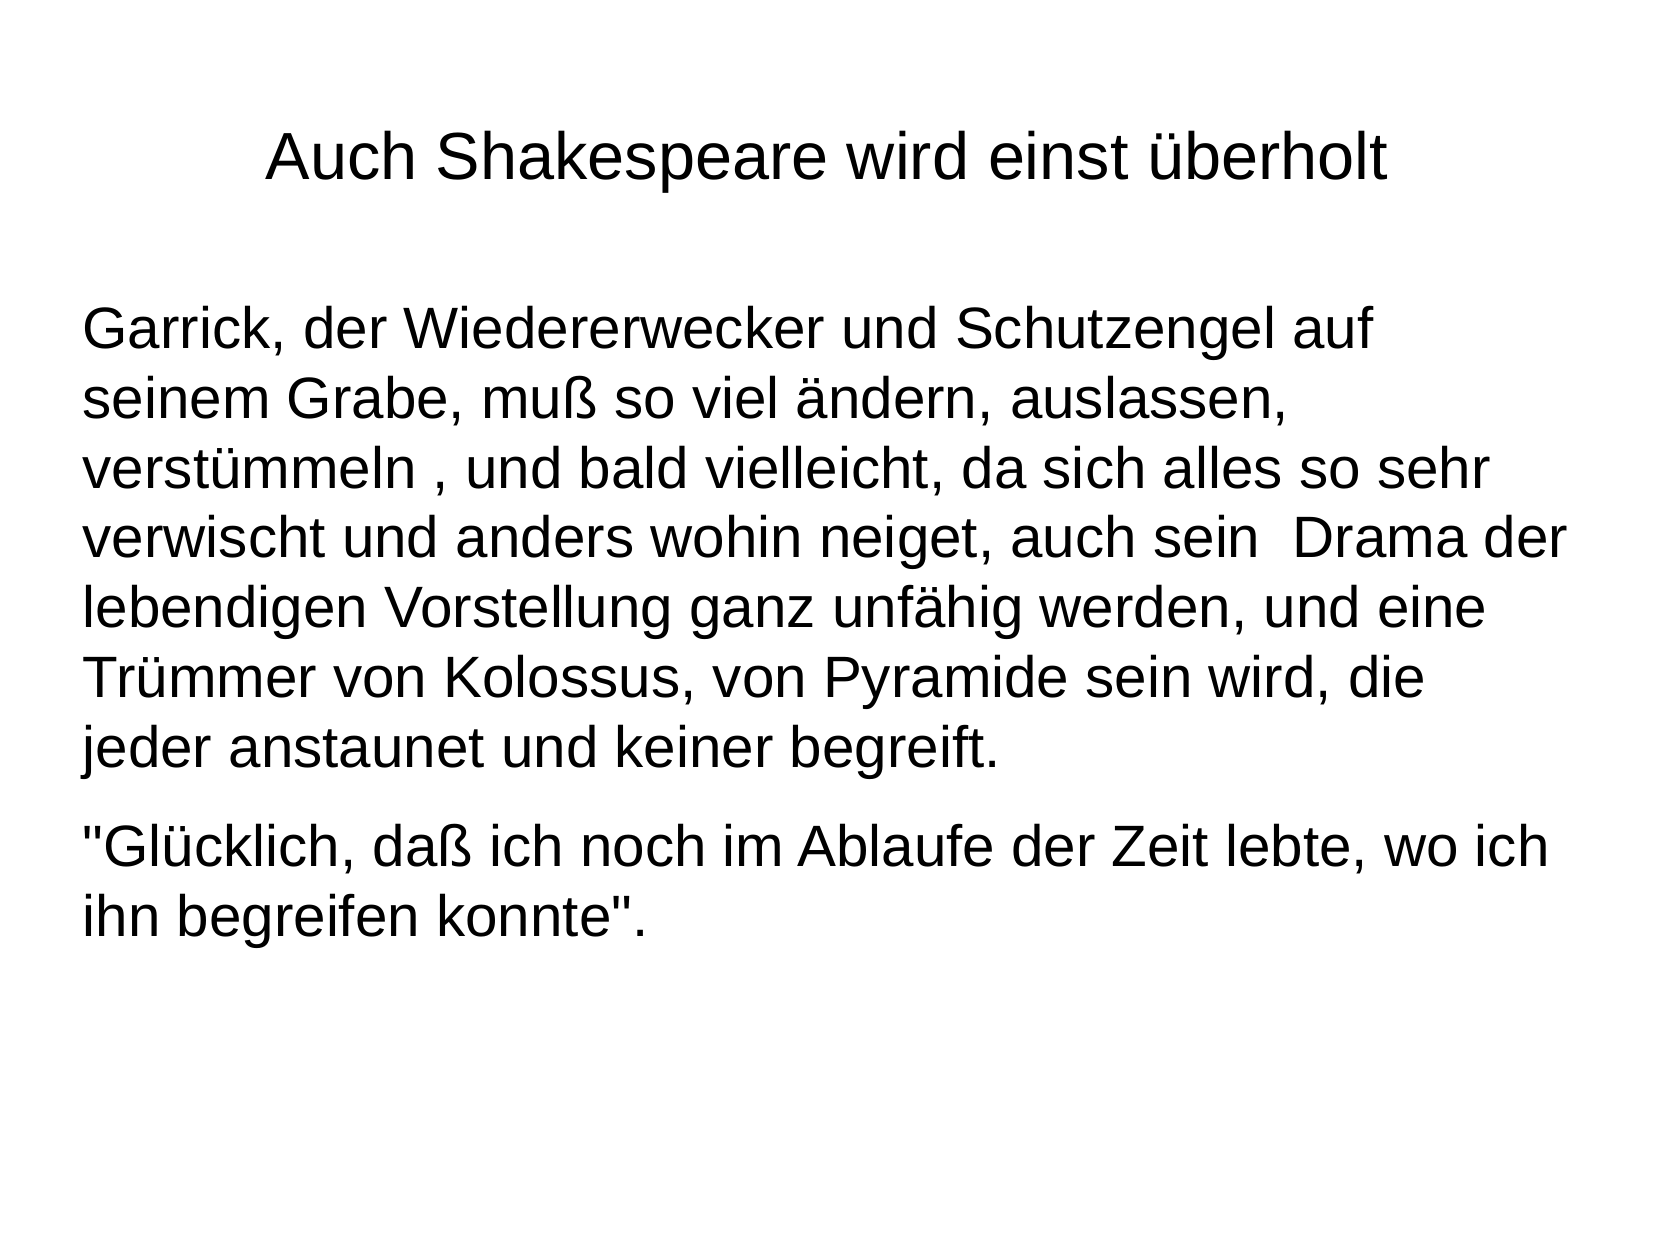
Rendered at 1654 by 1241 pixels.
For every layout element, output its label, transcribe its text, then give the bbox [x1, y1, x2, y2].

title Auch Shakespeare wird einst überholt [82, 49, 1571, 257]
list Garrick, der Wiedererwecker und Schutzengel auf seinem Grabe, muß so viel ändern, auslassen, verstümmeln , und bald vielleicht, da sich alles so sehr verwischt und anders wohin neiget, auch sein Drama der lebendigen Vorstellung ganz unfähig werden, und eine Trümmer von Kolossus, von Pyramide sein wird, die jeder anstaunet und keiner begreift. "Glücklich, daß ich noch im Ablaufe der Zeit lebte, wo ich ihn begreifen konnte". [82, 290, 1571, 1010]
